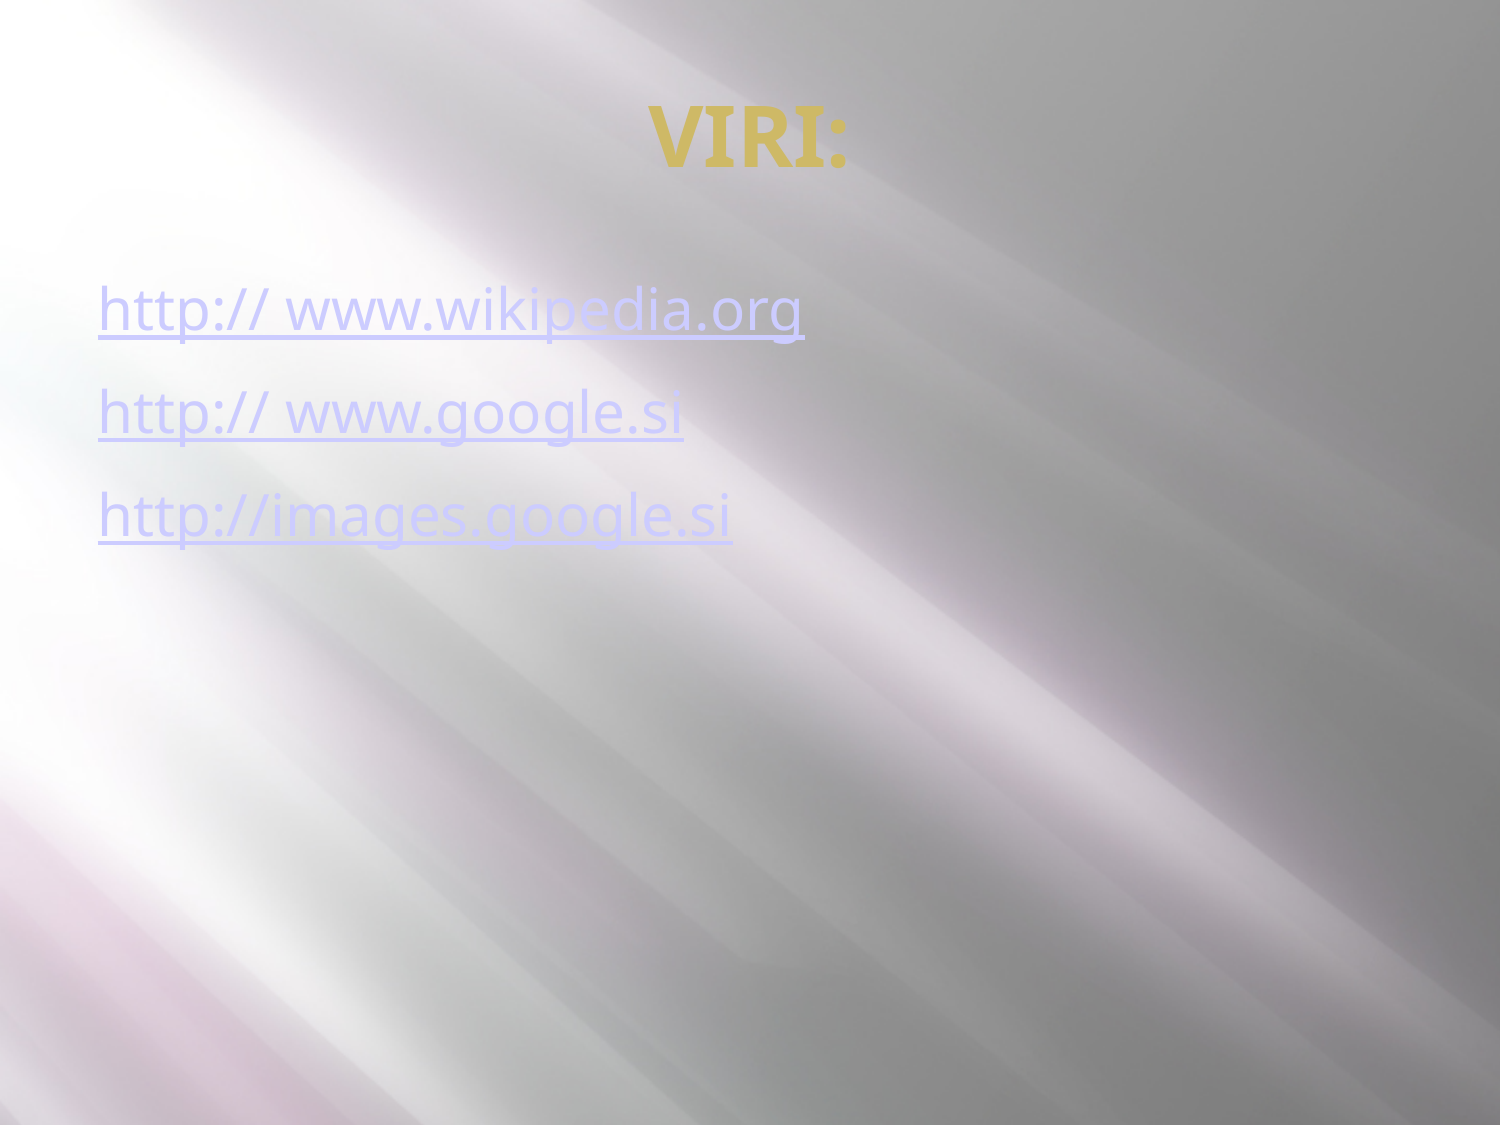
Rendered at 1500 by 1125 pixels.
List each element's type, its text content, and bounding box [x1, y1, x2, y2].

list http:// www.wikipedia.org http:// www.google.si http://images.google.si [75, 262, 1425, 1036]
picture [0, 0, 1500, 1125]
title VIRI: [75, 44, 1425, 233]
